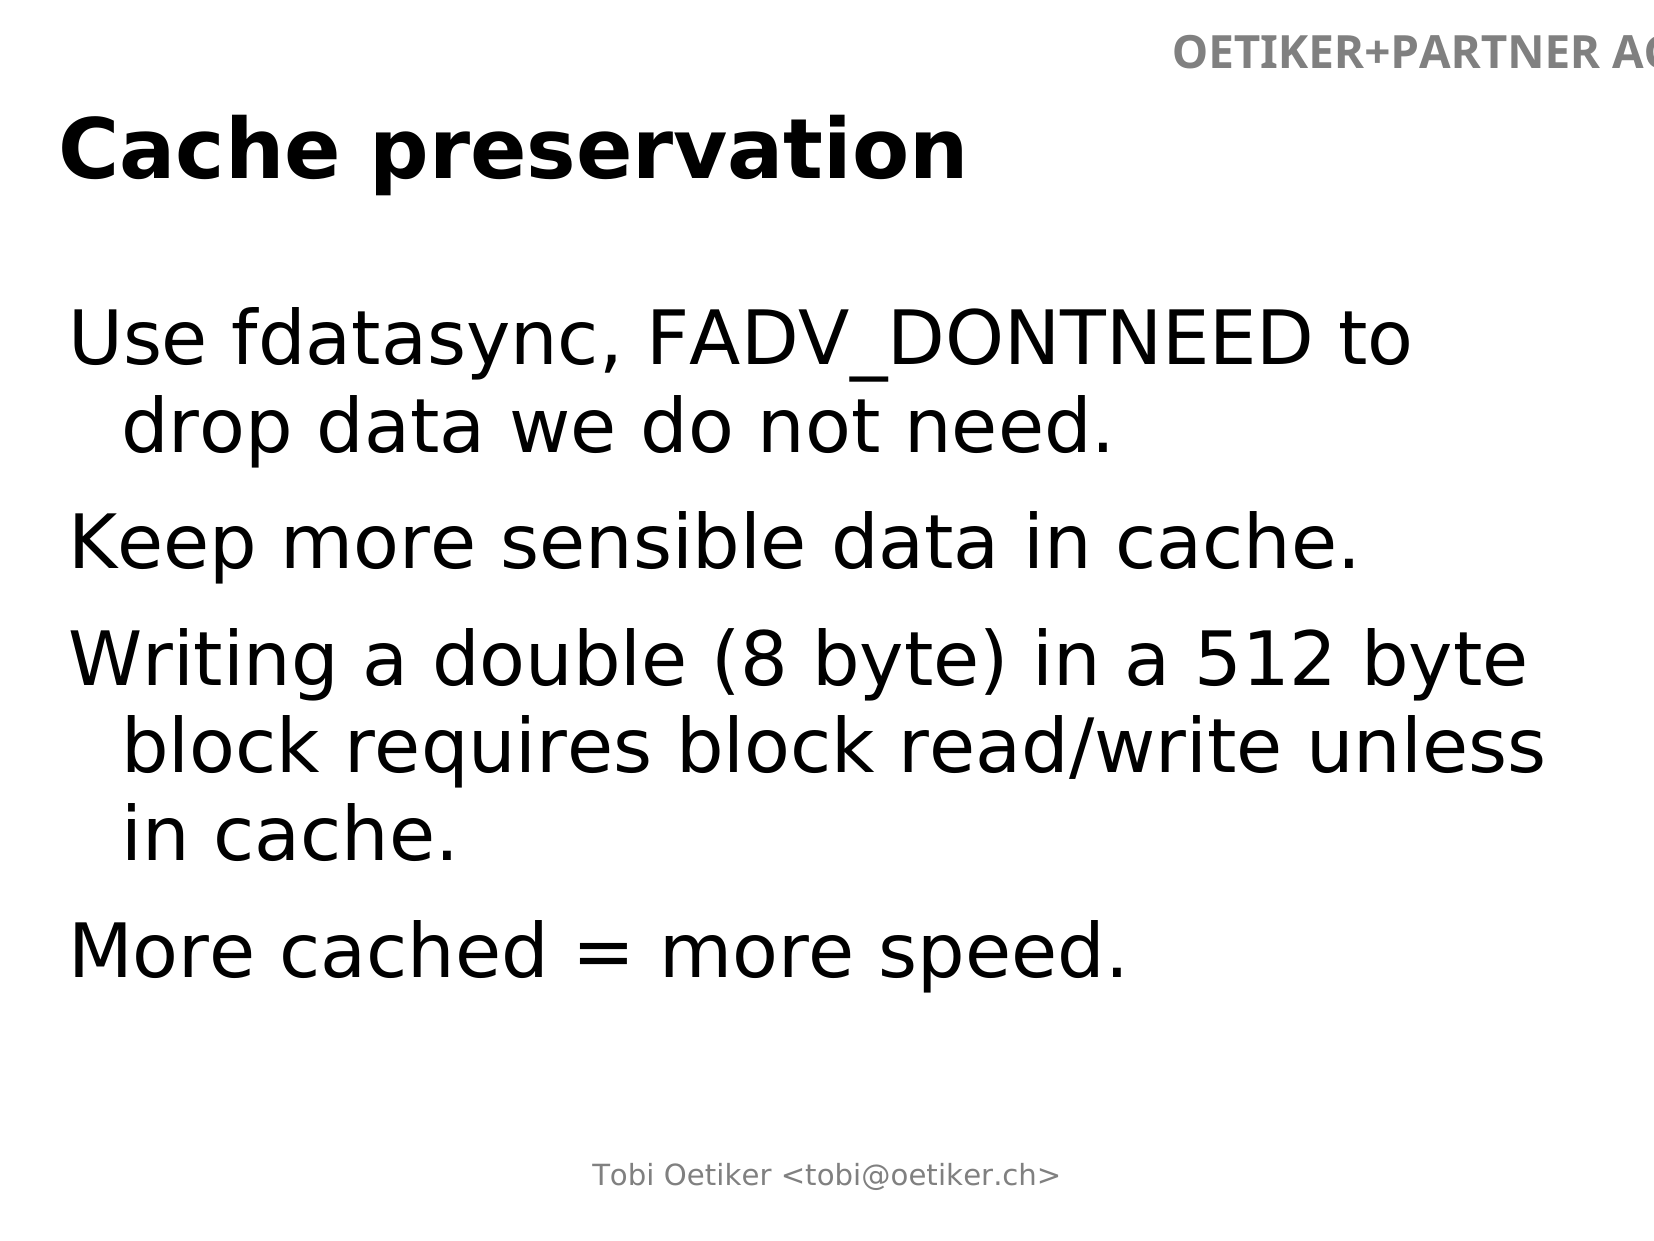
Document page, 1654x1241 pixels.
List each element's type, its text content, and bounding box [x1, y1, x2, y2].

list Use fdatasync, FADV_DONTNEED to drop data we do not need. Keep more sensible data in cache. Writing a double (8 byte) in a 512 byte block requires block read/write unless in cache. More cached = more speed. [50, 295, 1571, 1099]
title Cache preservation [59, 75, 1607, 225]
